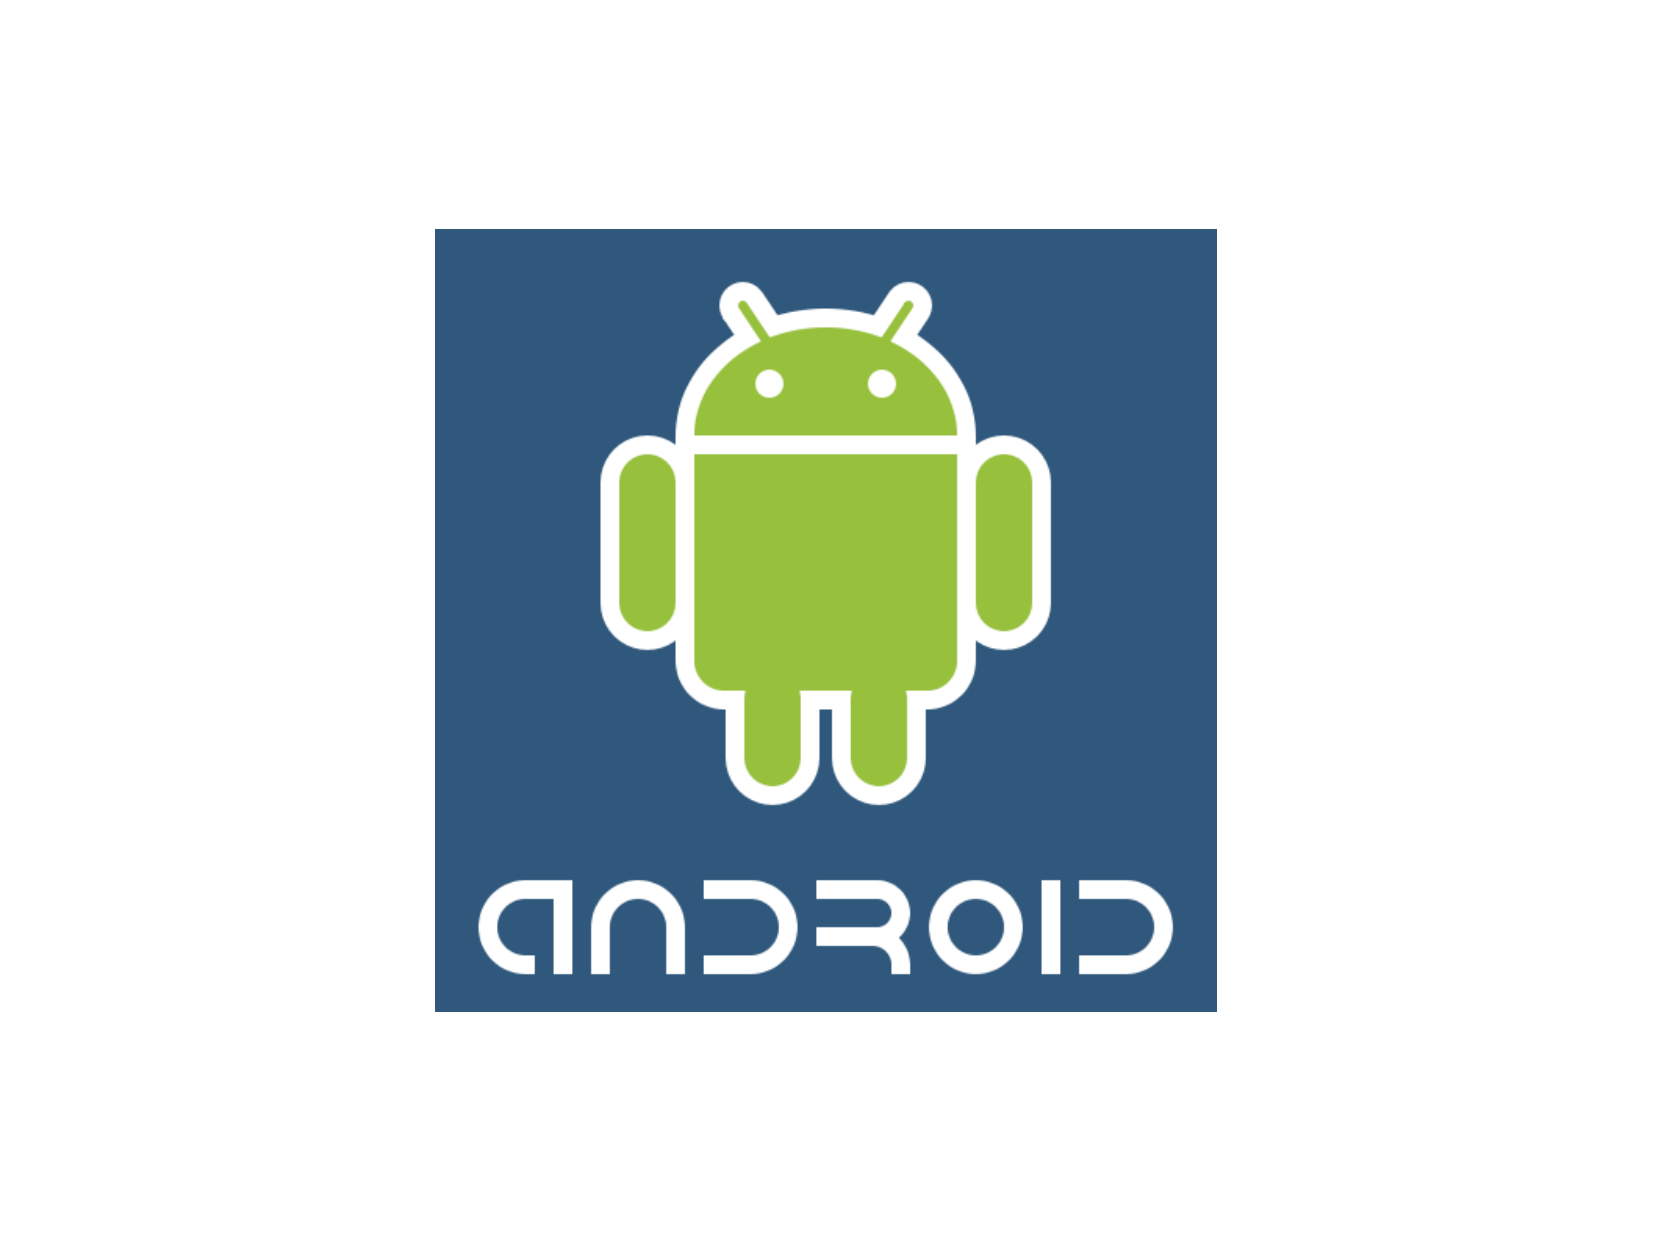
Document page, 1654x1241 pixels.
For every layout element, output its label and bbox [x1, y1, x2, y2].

picture [435, 229, 1217, 1012]
